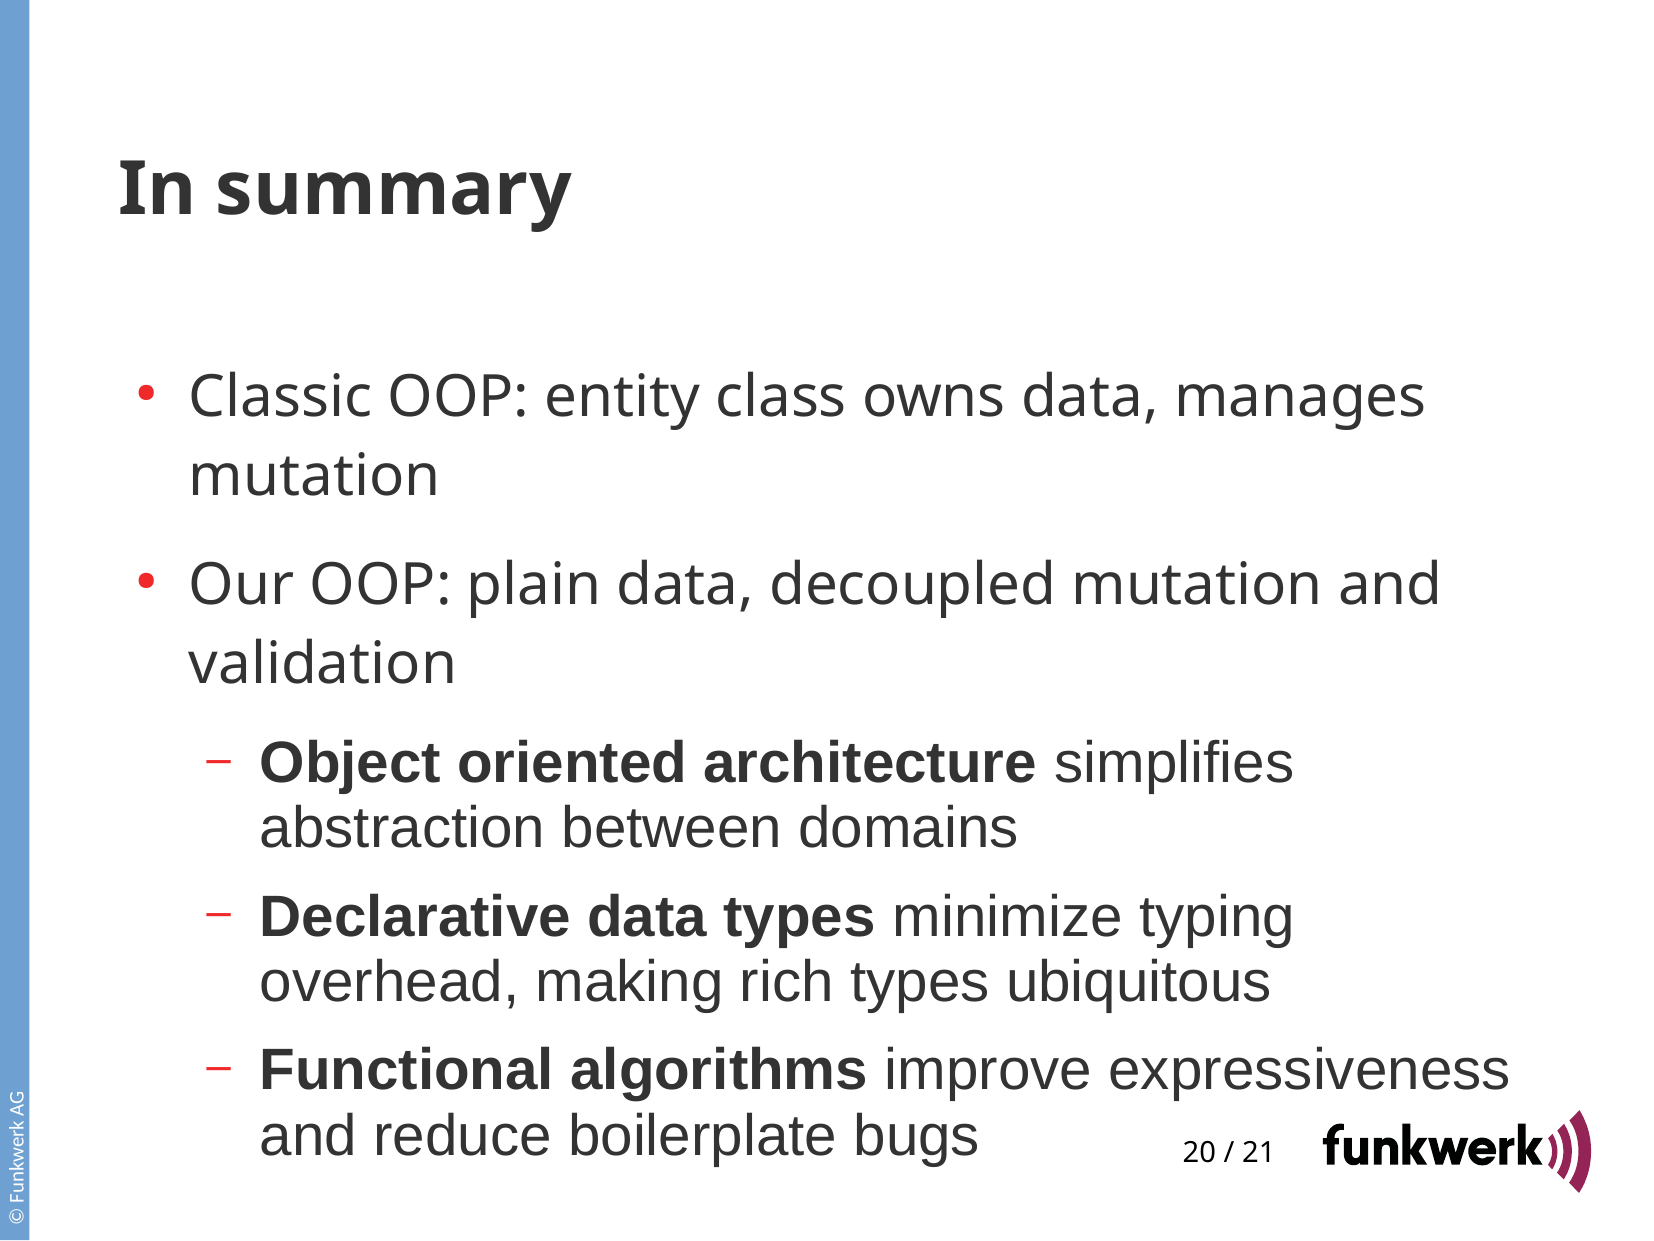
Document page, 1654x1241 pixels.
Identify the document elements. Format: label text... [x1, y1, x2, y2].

title In summary [118, 49, 1571, 237]
list Classic OOP: entity class owns data, manages mutation Our OOP: plain data, decoupled mutation and validation Object oriented architecture simplifies abstraction between domains Declarative data types minimize typing overhead, making rich types ubiquitous Functional algorithms improve expressiveness and reduce boilerplate bugs [118, 354, 1536, 1074]
